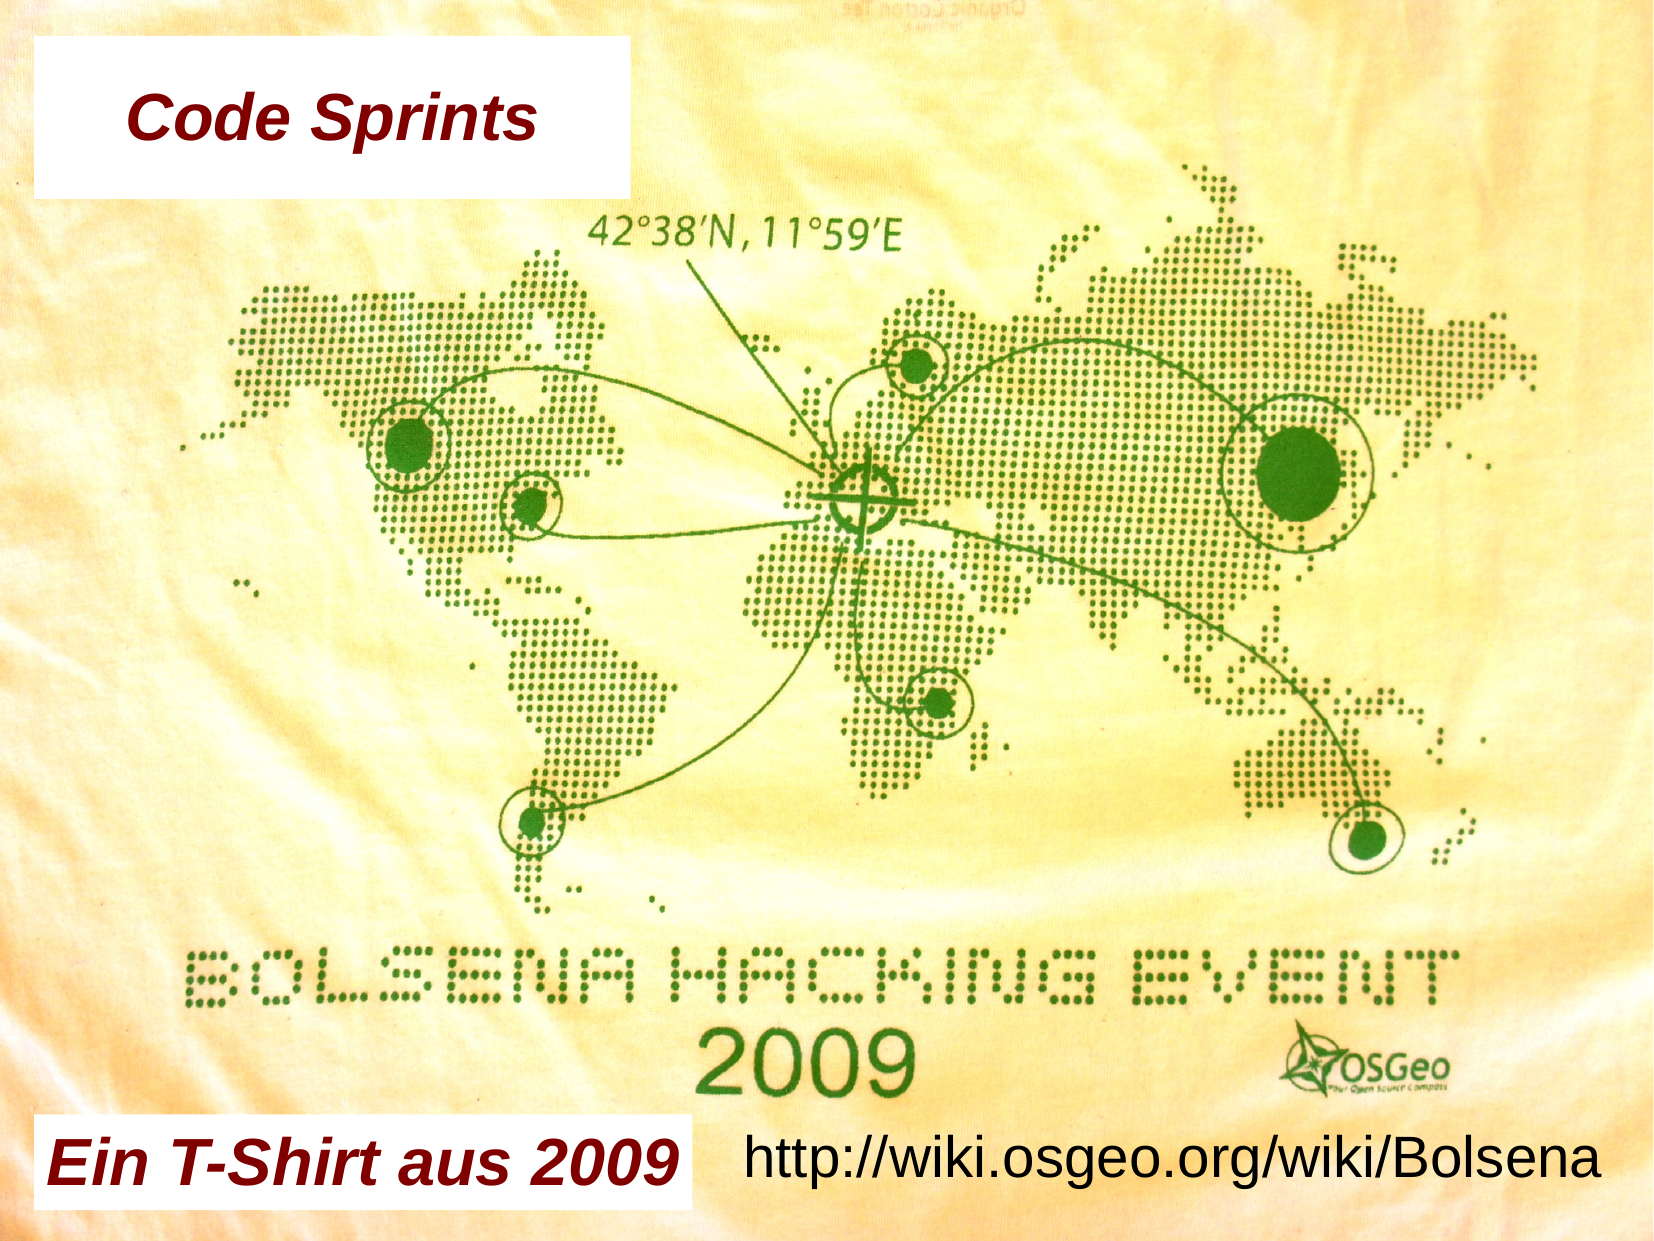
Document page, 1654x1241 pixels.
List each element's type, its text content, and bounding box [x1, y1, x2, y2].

text_box Ein T-Shirt aus 2009 [34, 1114, 693, 1211]
text_box Code Sprints [34, 35, 631, 199]
text_box http://wiki.osgeo.org/wiki/Bolsena [728, 1117, 1639, 1205]
picture [0, 0, 1654, 1241]
